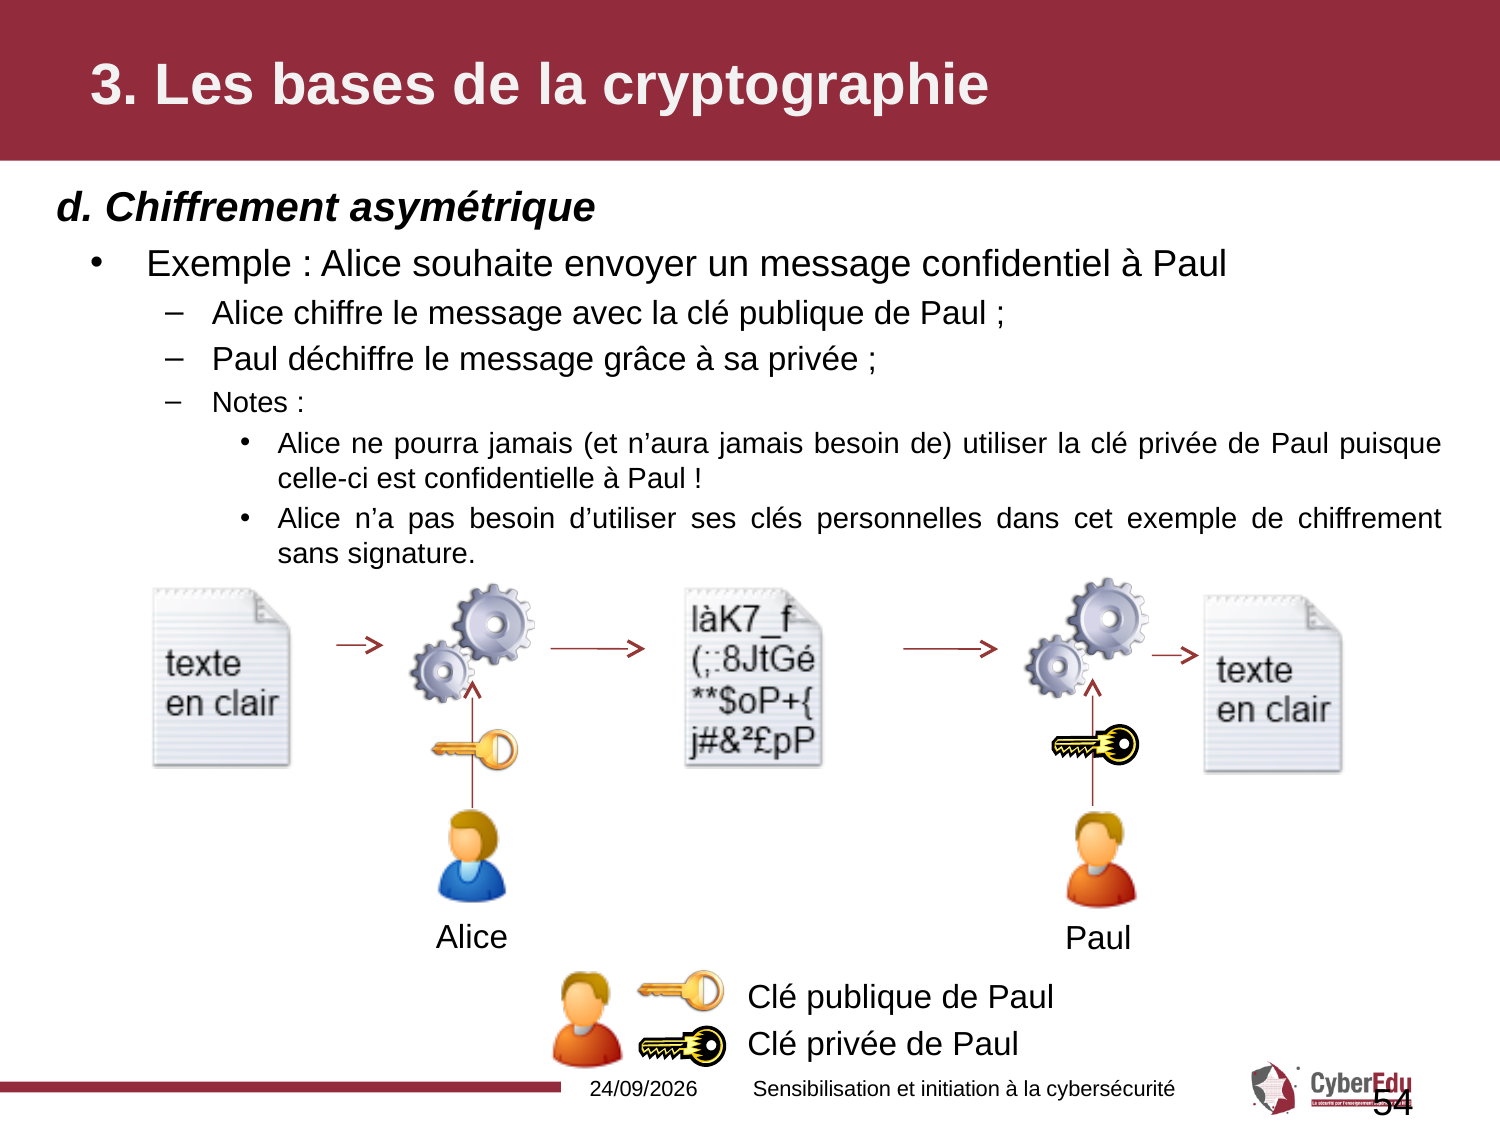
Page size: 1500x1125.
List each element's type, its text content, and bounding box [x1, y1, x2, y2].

title 3. Les bases de la cryptographie [75, 1, 1425, 161]
text_box d. Chiffrement asymétrique [41, 172, 1471, 268]
picture [1182, 651, 1191, 660]
picture [1051, 810, 1152, 911]
text_box Paul [1033, 908, 1164, 965]
picture [1182, 593, 1365, 776]
slide_number 15/11/2020 [561, 1057, 727, 1118]
picture [428, 728, 523, 773]
picture [131, 586, 313, 769]
picture [663, 586, 845, 769]
picture [422, 806, 523, 907]
picture [1022, 574, 1152, 781]
picture [407, 580, 538, 711]
text_box Alice [407, 907, 538, 963]
picture [1246, 1060, 1412, 1115]
picture [537, 969, 732, 1083]
text_box Clé publique de Paul [732, 967, 1111, 1006]
footer Sensibilisation et initiation à la cybersécurité [738, 1057, 1236, 1118]
list Exemple : Alice souhaite envoyer un message confidentiel à Paul Alice chiffre le message avec la clé publique de Paul ; Paul déchiffre le message grâce à sa privée ; Notes : Alice ne pourra jamais (et n’aura jamais besoin de) utiliser la clé privée de Paul puisque celle-ci est confidentielle à Paul ! Alice n’a pas besoin d’utiliser ses clés personnelles dans cet exemple de chiffrement sans signature. [75, 231, 1459, 598]
picture [1396, 1094, 1405, 1107]
text_box Clé privée de Paul [732, 1014, 1075, 1070]
